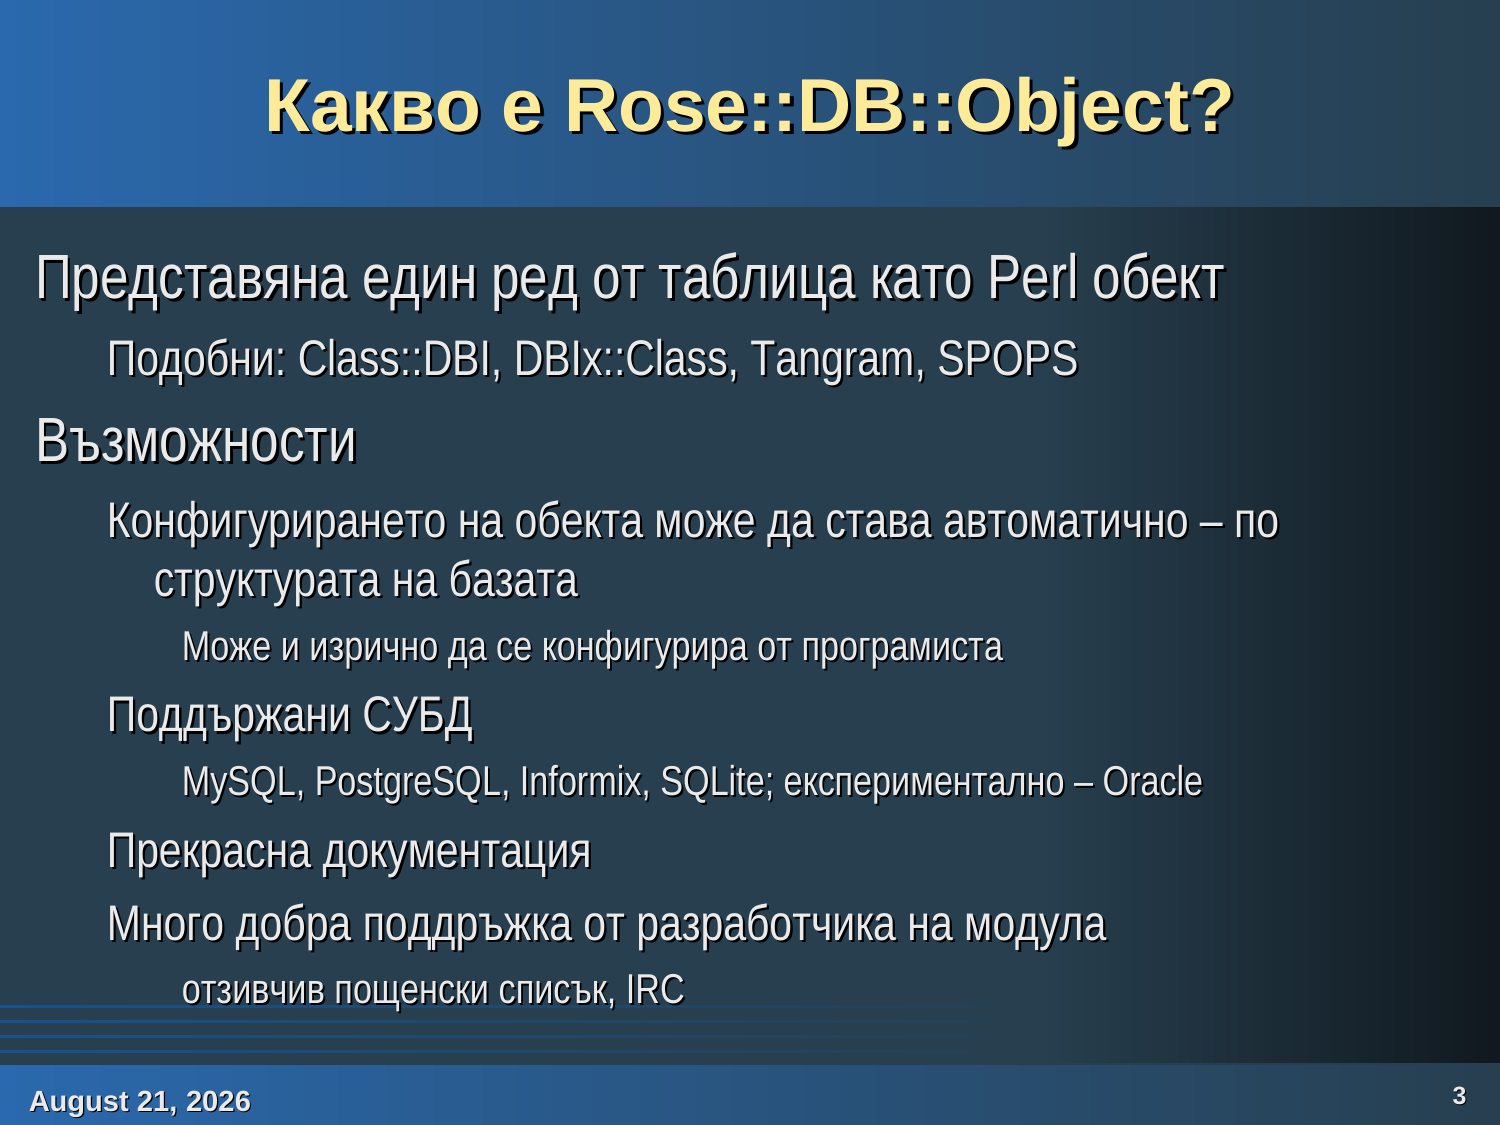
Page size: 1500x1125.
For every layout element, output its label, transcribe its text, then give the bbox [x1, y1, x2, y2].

list Представяна един ред от таблица като Perl обект Подобни: Class::DBI, DBIx::Class, Tangram, SPOPS Възможности Конфигурирането на обекта може да става автоматично – по структурата на базата Може и изрично да се конфигурира от програмиста Поддържани СУБД MySQL, PostgreSQL, Informix, SQLite; експериментално – Oracle Прекрасна документация Много добра поддръжка от разработчика на модула отзивчив пощенски списък, IRC [31, 238, 1469, 1070]
title Какво е Rose::DB::Object? [13, 8, 1487, 197]
